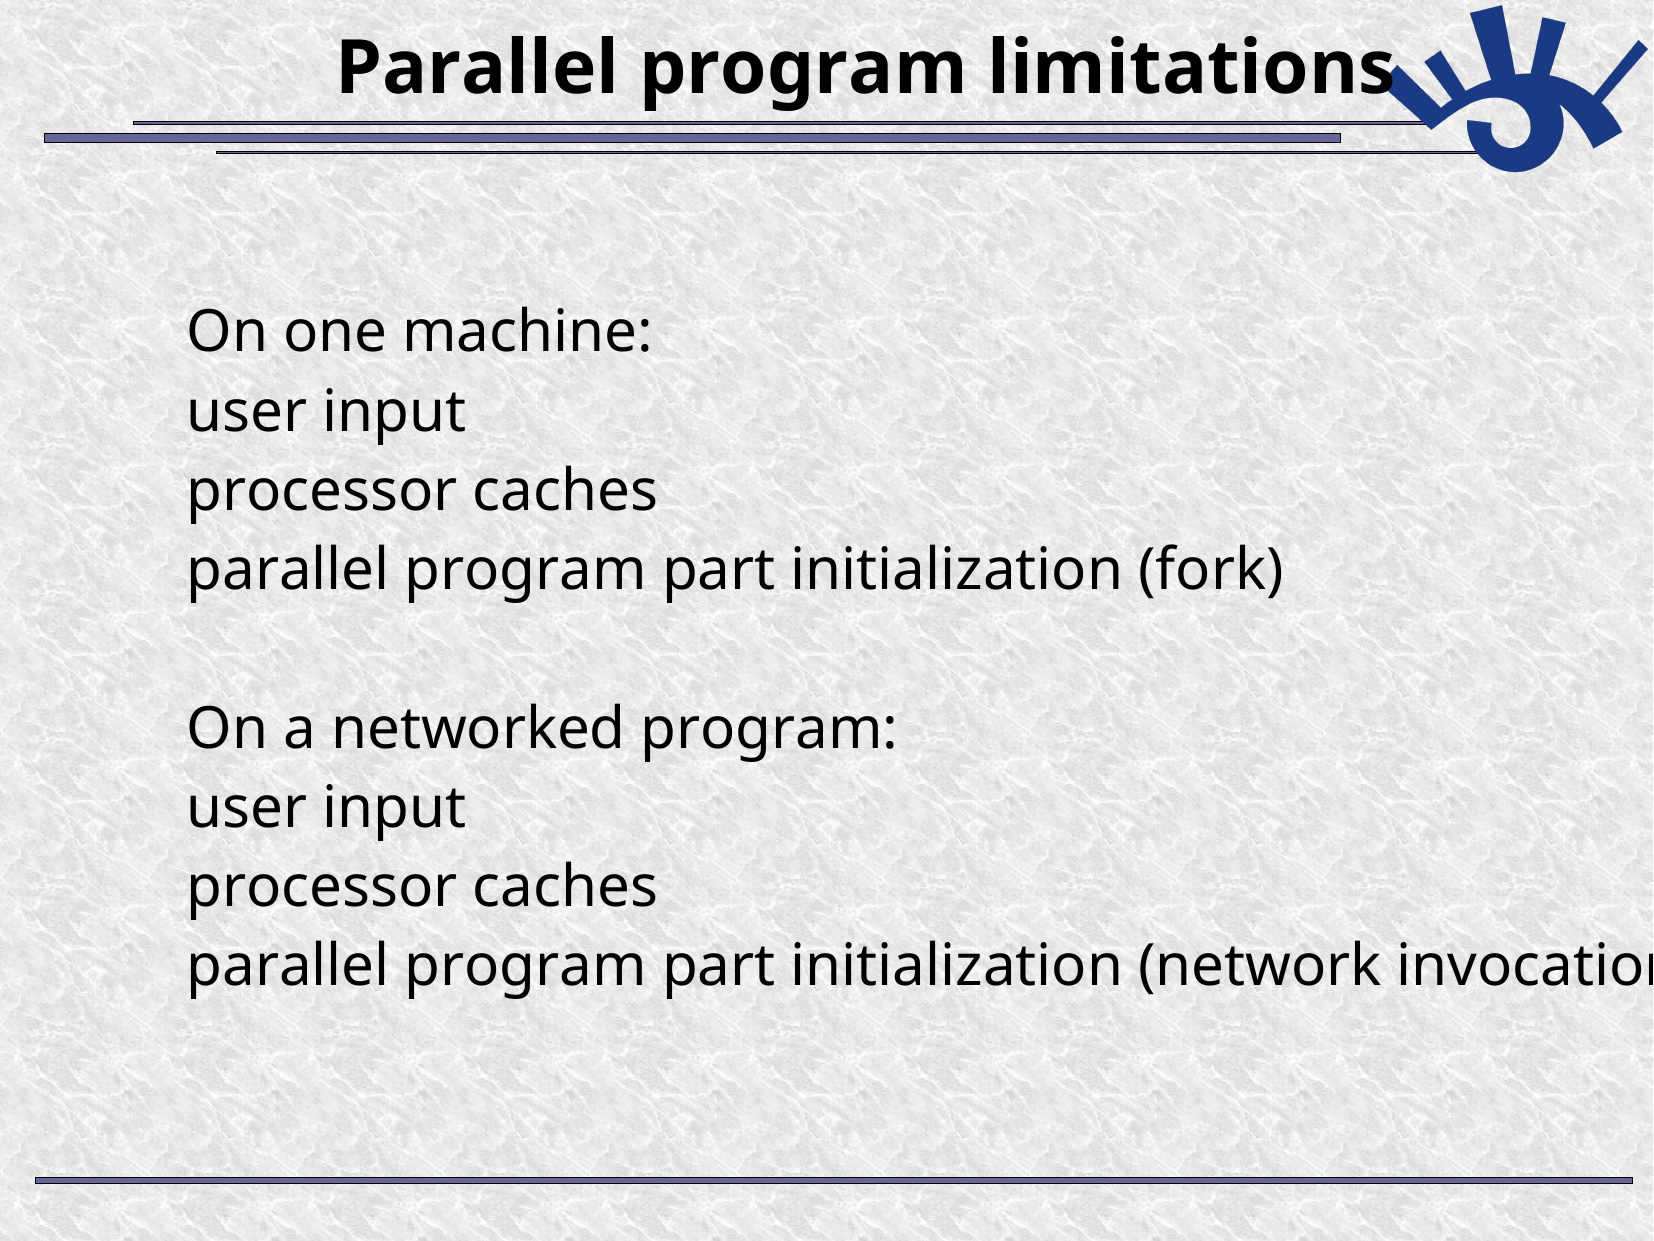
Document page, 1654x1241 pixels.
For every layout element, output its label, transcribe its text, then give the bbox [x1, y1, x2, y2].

text_box [133, 121, 1380, 125]
text_box Parallel program limitations [320, 5, 1218, 113]
text_box [44, 133, 1341, 143]
picture [0, 0, 1654, 1241]
text_box [35, 1177, 1633, 1184]
text_box On one machine: user input processor caches parallel program part initialization (fork) On a networked program: user input processor caches parallel program part initialization (network invocation) [171, 282, 1577, 1049]
